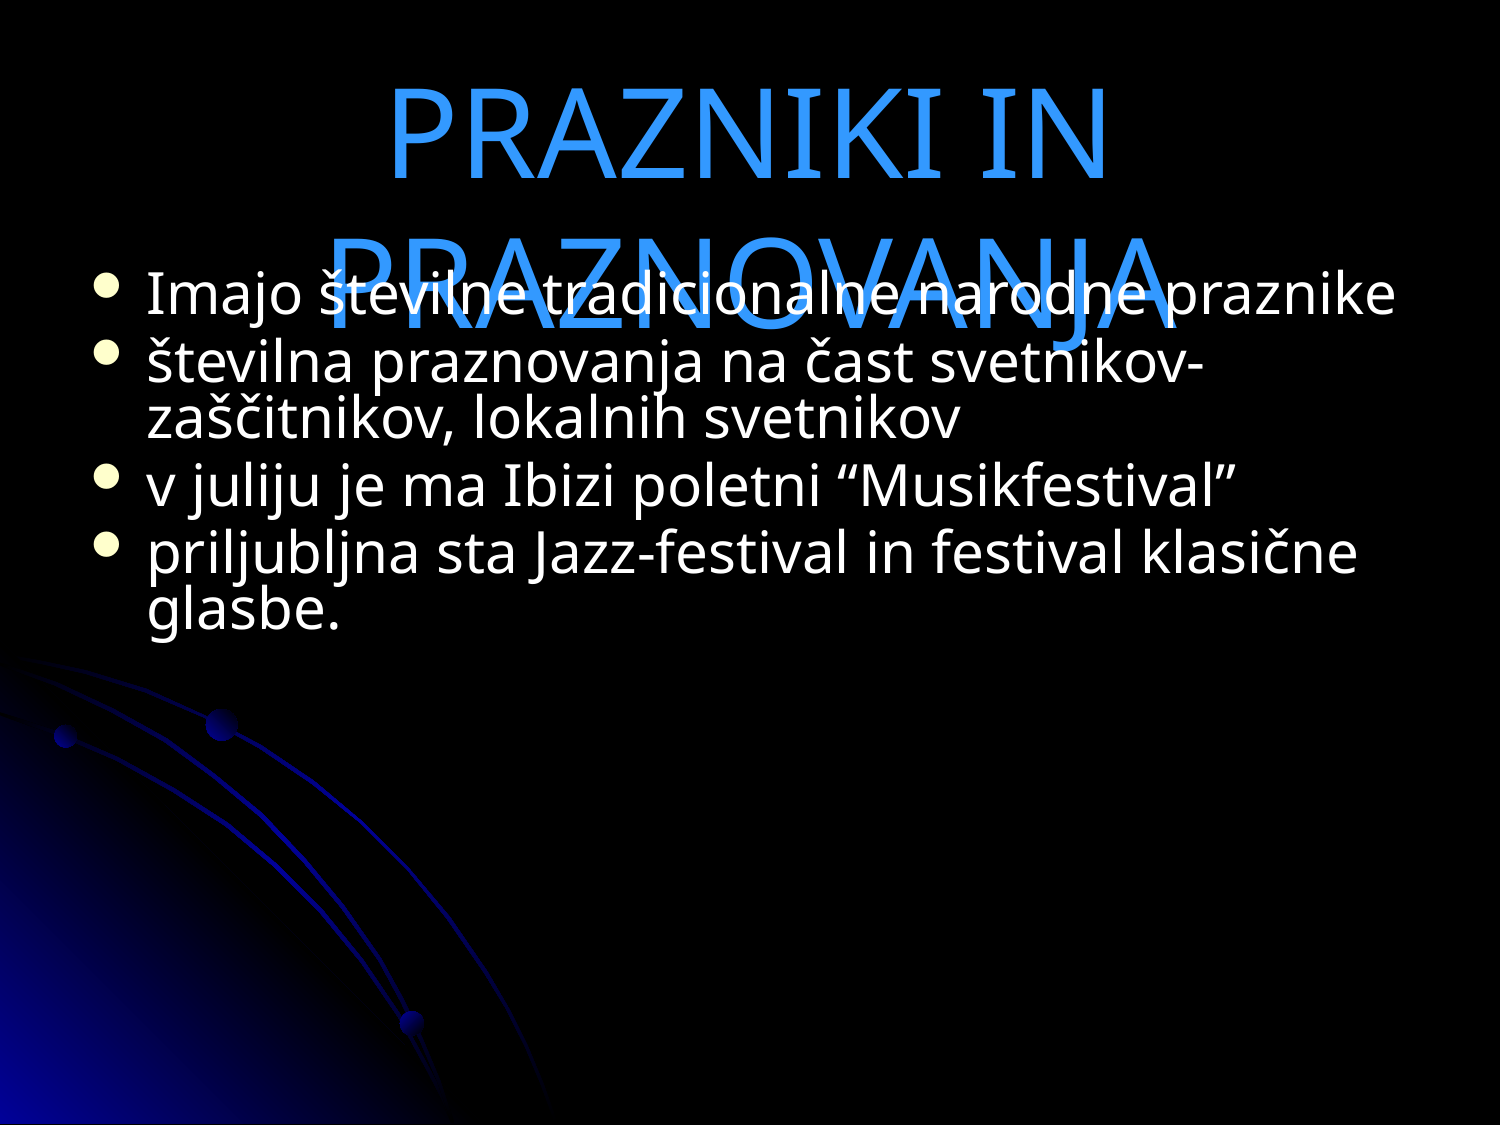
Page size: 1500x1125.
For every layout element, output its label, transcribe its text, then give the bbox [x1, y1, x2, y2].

title PRAZNIKI IN PRAZNOVANJA [75, 45, 1425, 233]
list Imajo številne tradicionalne narodne praznike številna praznovanja na čast svetnikov- zaščitnikov, lokalnih svetnikov v juliju je ma Ibizi poletni “Musikfestival” priljubljna sta Jazz-festival in festival klasične glasbe. [75, 262, 1425, 1006]
